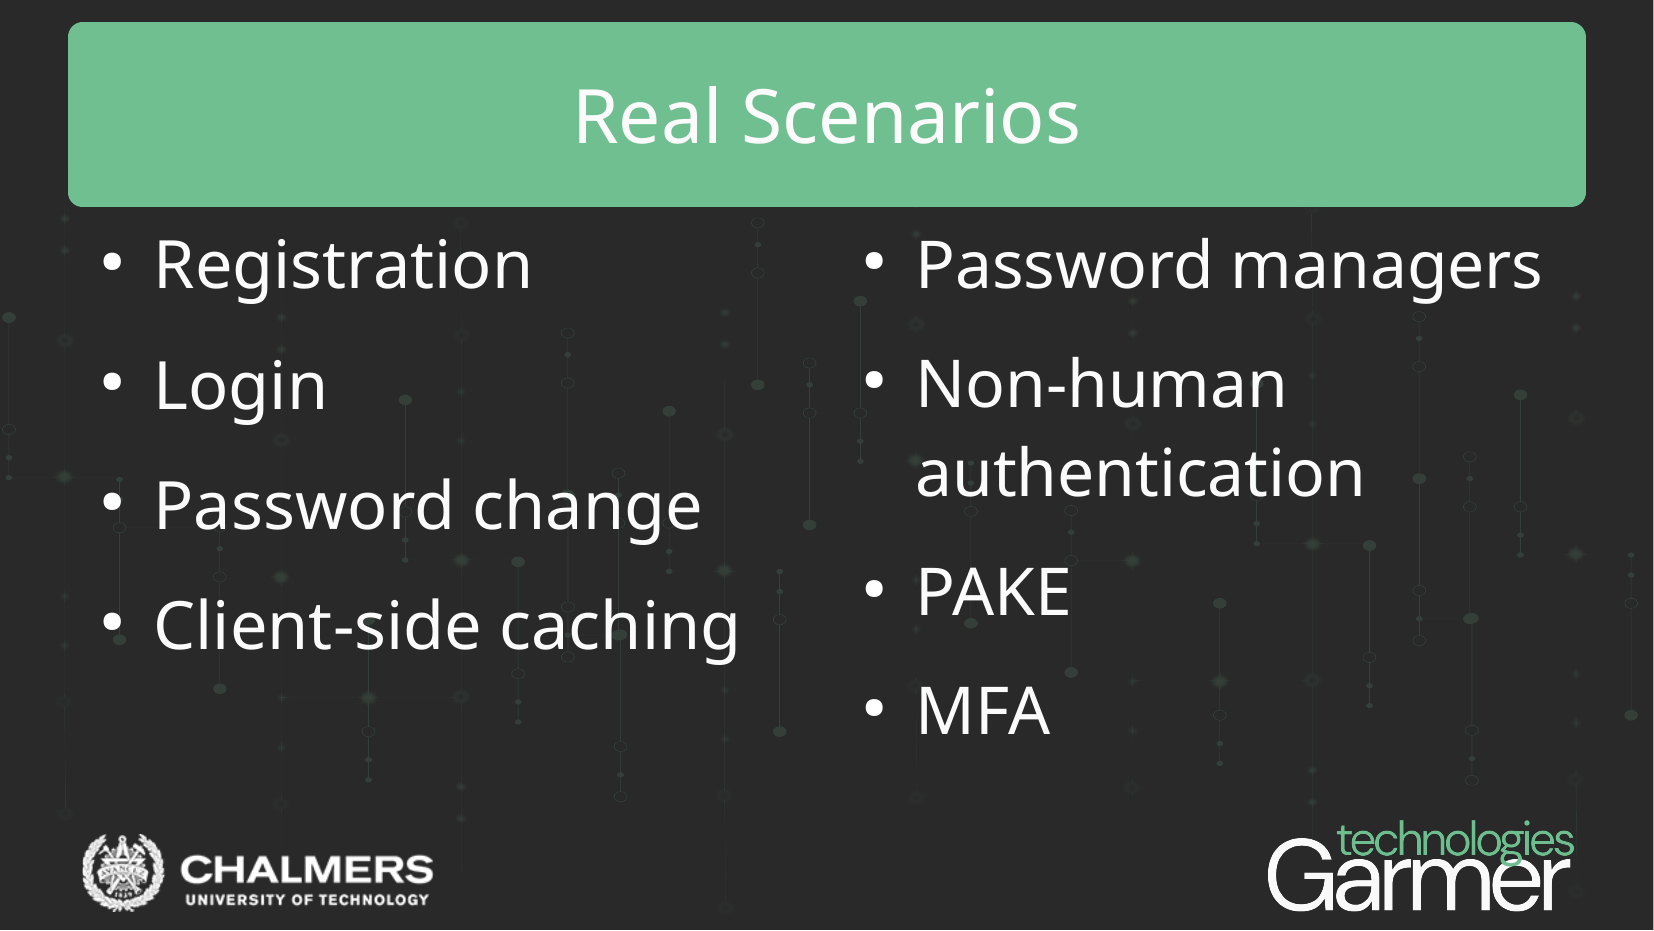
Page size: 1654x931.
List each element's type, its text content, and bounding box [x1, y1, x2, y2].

picture [82, 834, 443, 912]
picture [1246, 807, 1607, 912]
list Password managers Non-human authentication PAKE MFA [845, 217, 1572, 758]
list Registration Login Password change Client-side caching [82, 217, 809, 758]
title Real Scenarios [82, 37, 1571, 193]
